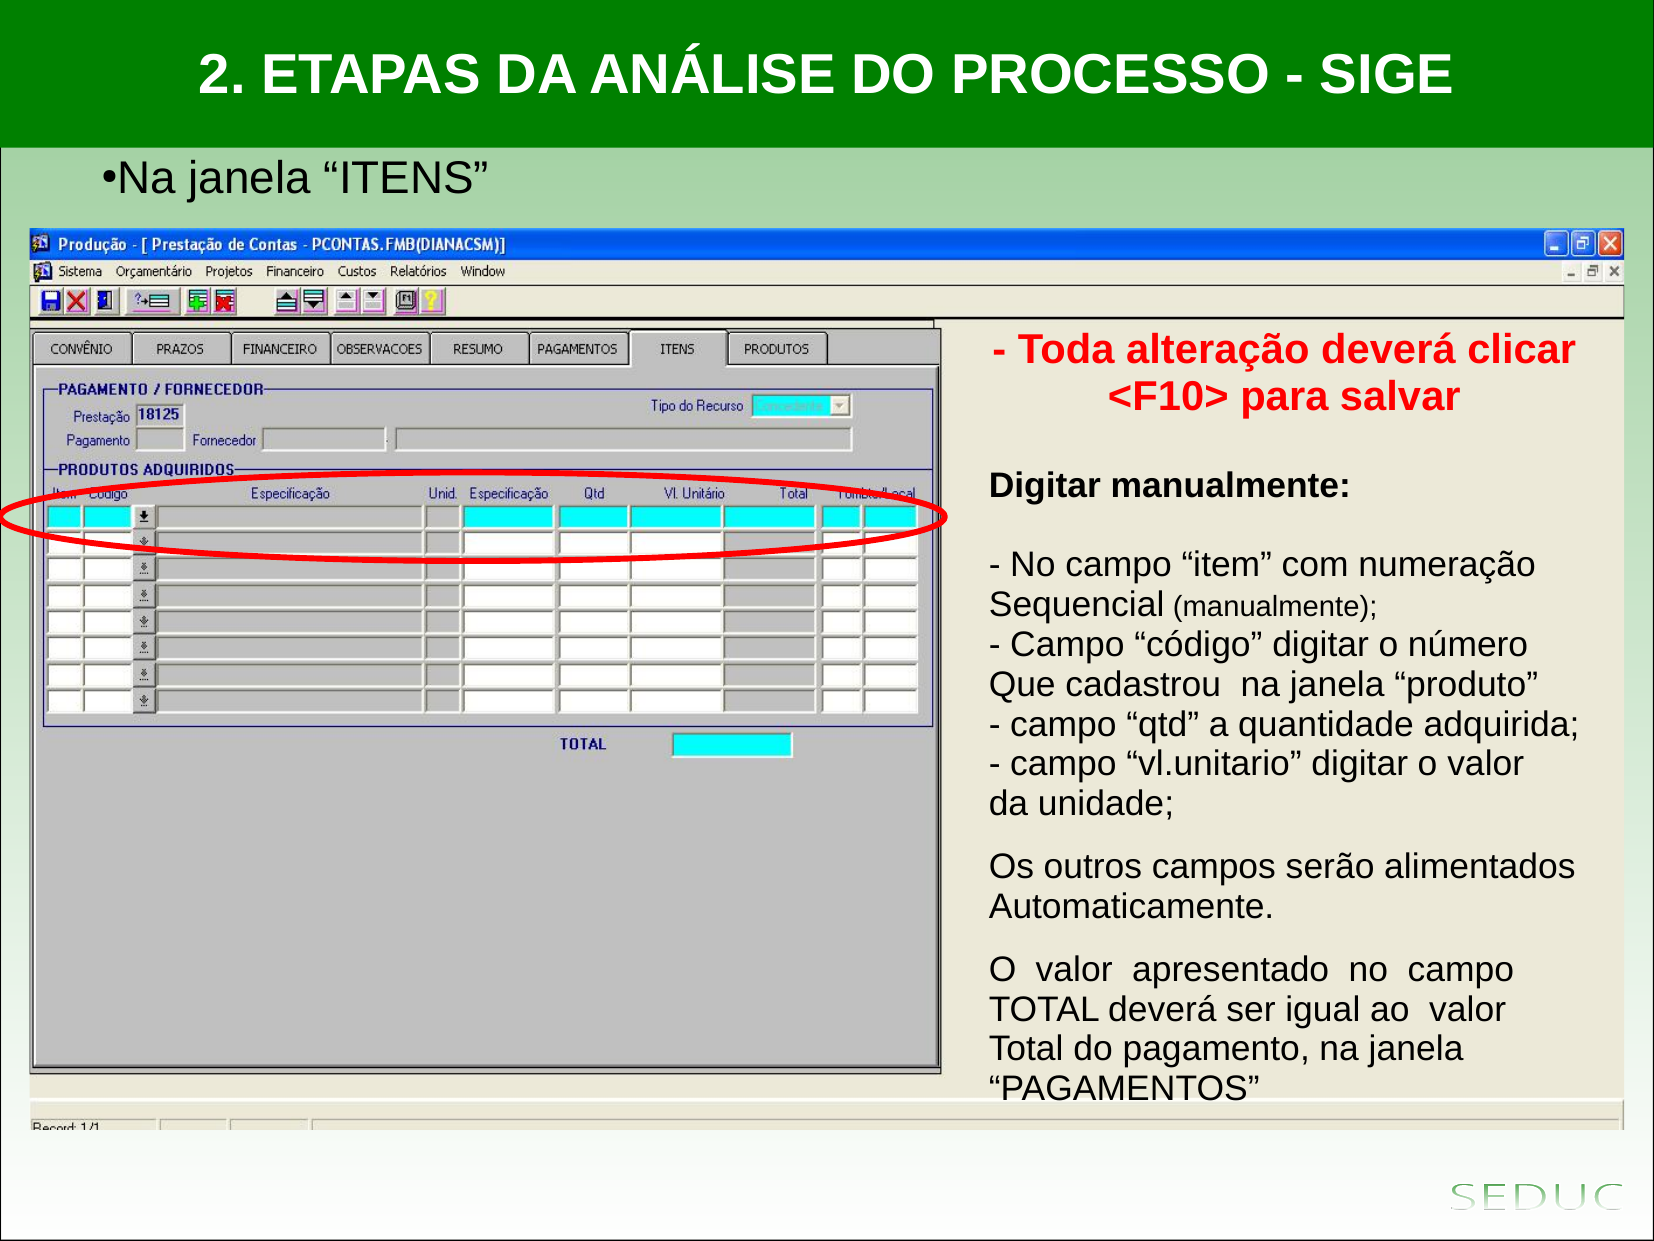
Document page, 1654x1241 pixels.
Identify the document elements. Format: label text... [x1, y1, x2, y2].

text_box SEDUC [1514, 1183, 1547, 1211]
text_box SEDUC [1554, 1183, 1586, 1211]
picture [29, 476, 941, 558]
text_box SEDUC [1483, 1183, 1506, 1211]
picture [29, 228, 1625, 1130]
text_box [0, 148, 1654, 1241]
text_box [4, 505, 29, 528]
text_box - Toda alteração deverá clicar <F10> para salvar Digitar manualmente: - No campo “item” com numeração Sequencial (manualmente); - Campo “código” digitar o número Que cadastrou na janela “produto” - campo “qtd” a quantidade adquirida; - campo “vl.unitario” digitar o valor da unidade; Os outros campos serão alimentados Automaticamente. O valor apresentado no campo TOTAL deverá ser igual ao valor Total do pagamento, na janela “PAGAMENTOS” [944, 590, 1625, 1123]
text_box Na janela “ITENS” [0, 148, 591, 207]
text_box SEDUC [1450, 1182, 1476, 1211]
text_box SEDUC [1593, 1182, 1624, 1211]
text_box 2. ETAPAS DA ANÁLISE DO PROCESSO - SIGE [0, 0, 1654, 148]
